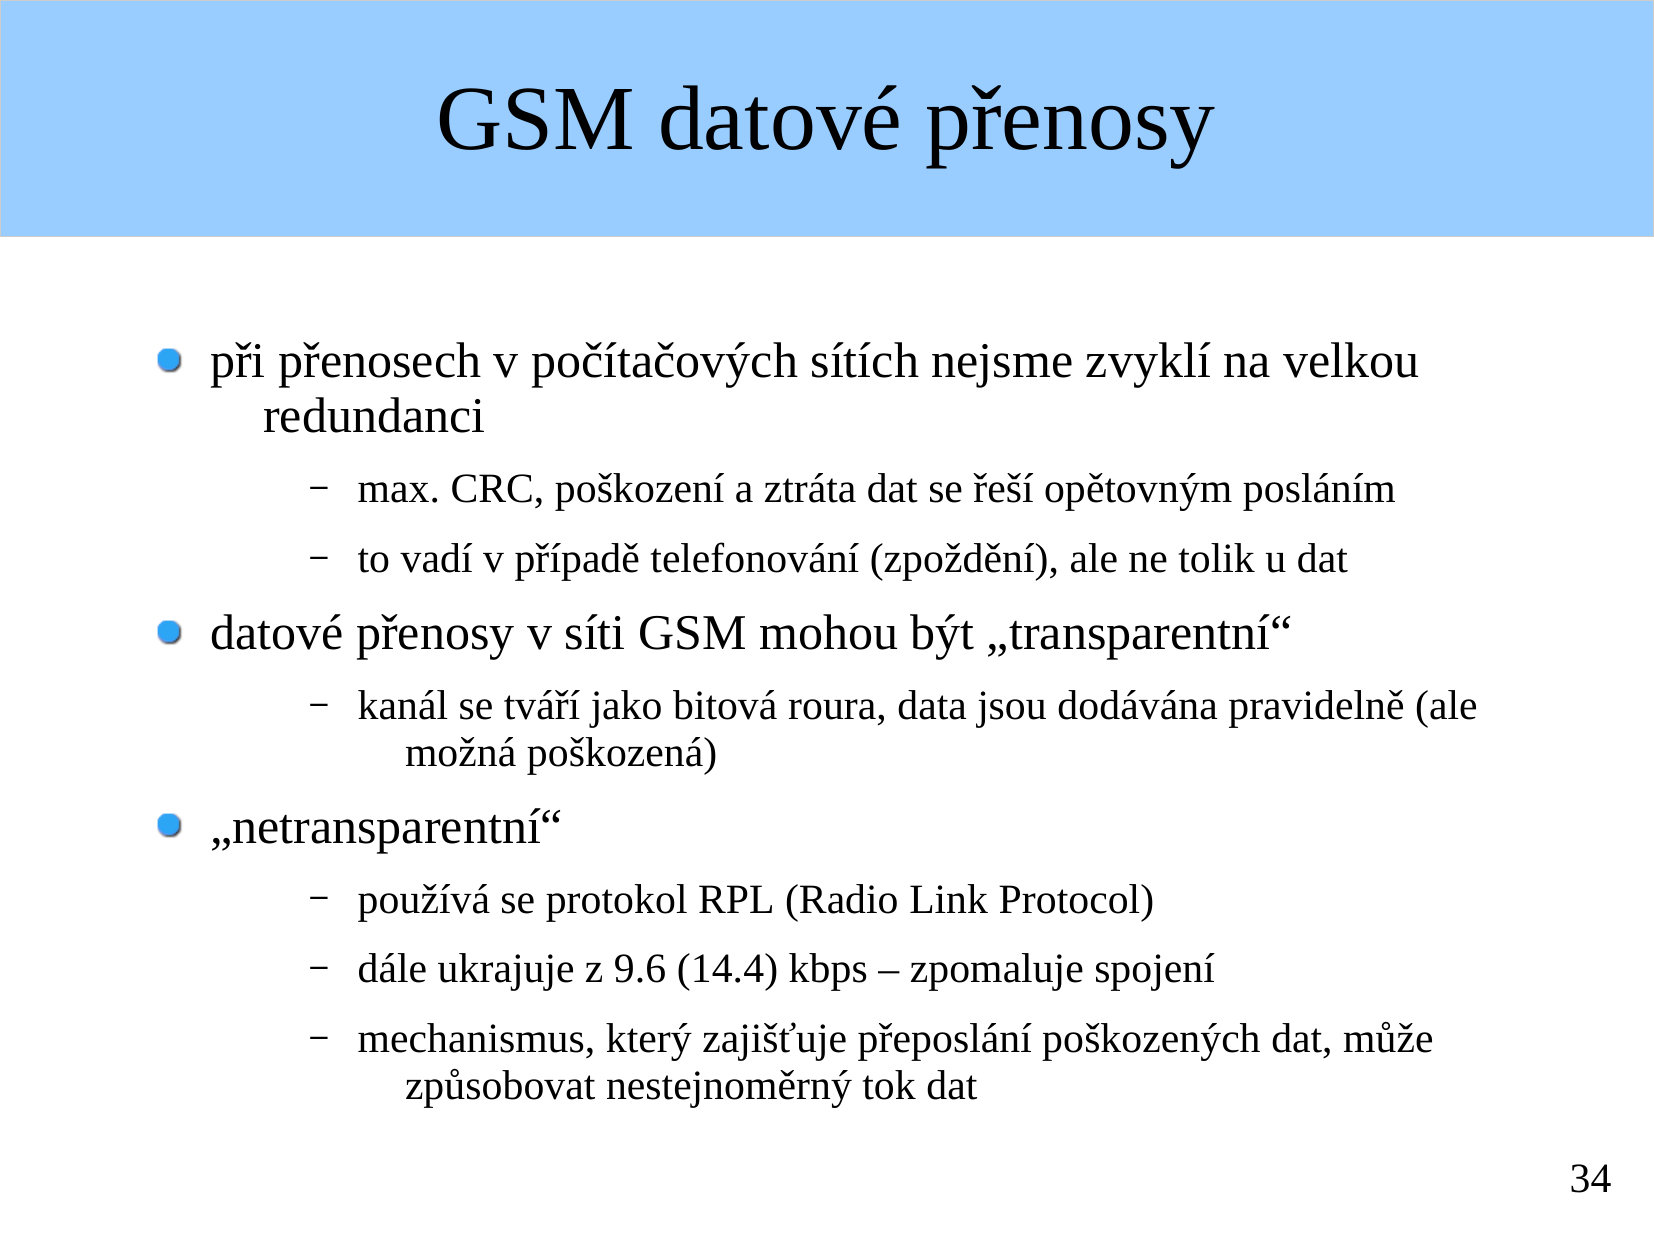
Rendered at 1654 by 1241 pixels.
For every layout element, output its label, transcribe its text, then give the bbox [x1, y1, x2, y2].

title GSM datové přenosy [0, 0, 1654, 237]
list při přenosech v počítačových sítích nejsme zvyklí na velkou redundanci max. CRC, poškození a ztráta dat se řeší opětovným posláním to vadí v případě telefonování (zpoždění), ale ne tolik u dat datové přenosy v síti GSM mohou být „transparentní“ kanál se tváří jako bitová roura, data jsou dodávána pravidelně (ale možná poškozená) „netransparentní“ používá se protokol RPL (Radio Link Protocol) dále ukrajuje z 9.6 (14.4) kbps – zpomaluje spojení mechanismus, který zajišťuje přeposlání poškozených dat, může způsobovat nestejnoměrný tok dat [121, 333, 1566, 1194]
